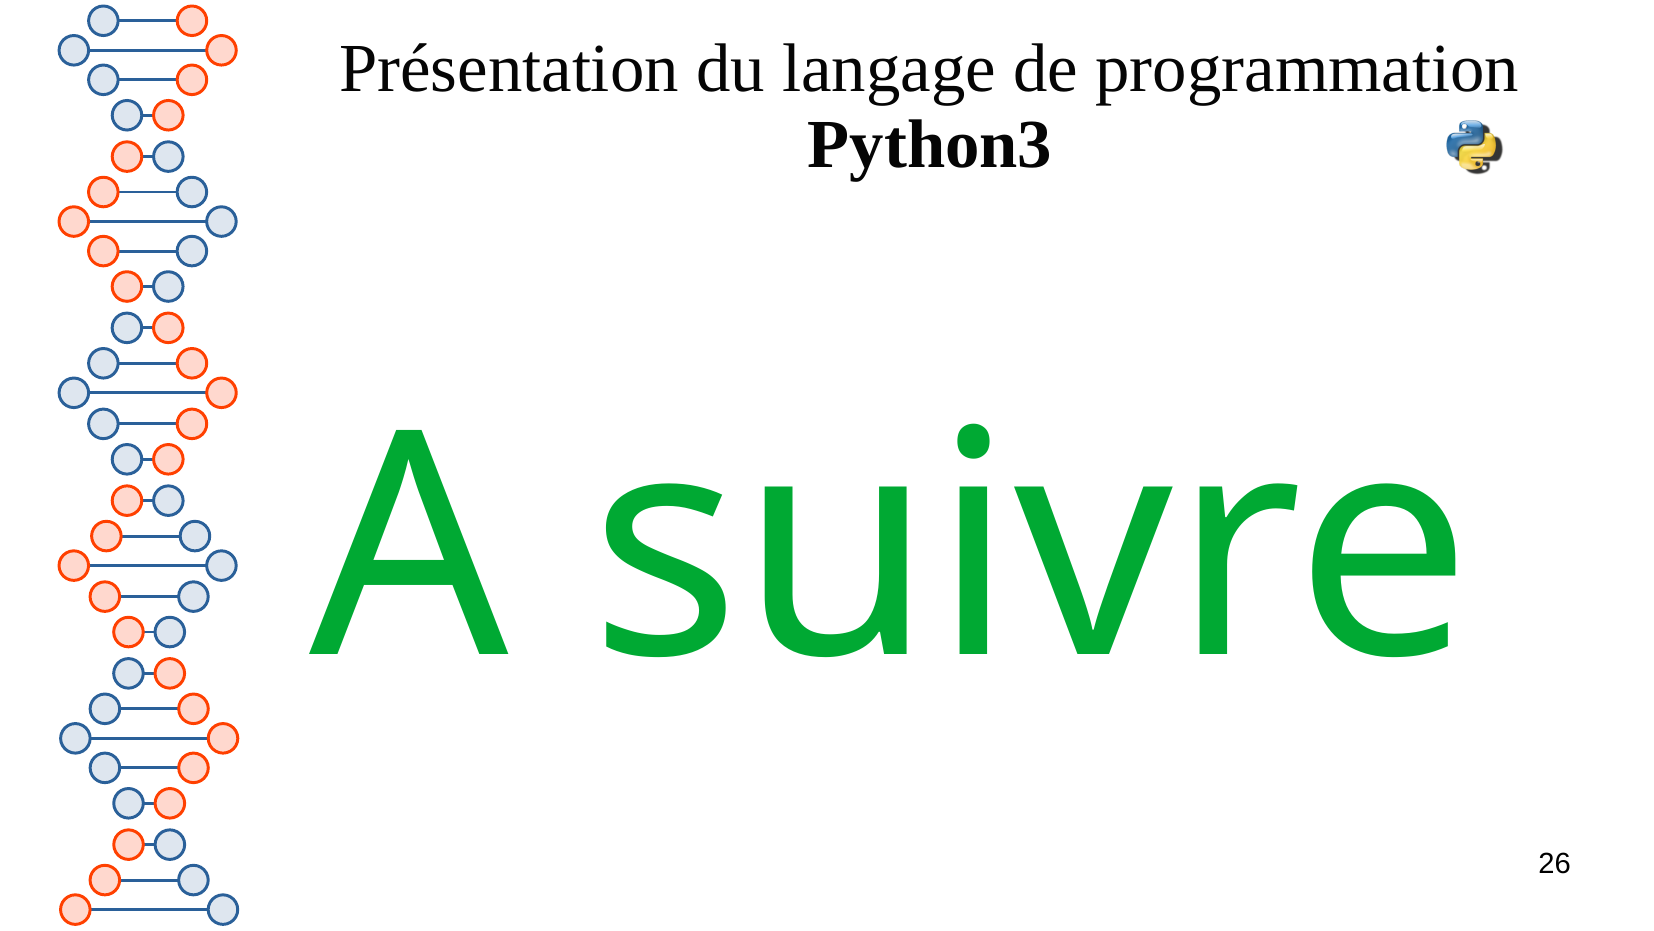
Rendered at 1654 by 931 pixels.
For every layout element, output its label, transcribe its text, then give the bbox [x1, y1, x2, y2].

picture [1443, 118, 1506, 176]
text_box A suivre ... [295, 312, 1536, 931]
title Présentation du langage de programmation Python3 [265, 29, 1595, 184]
